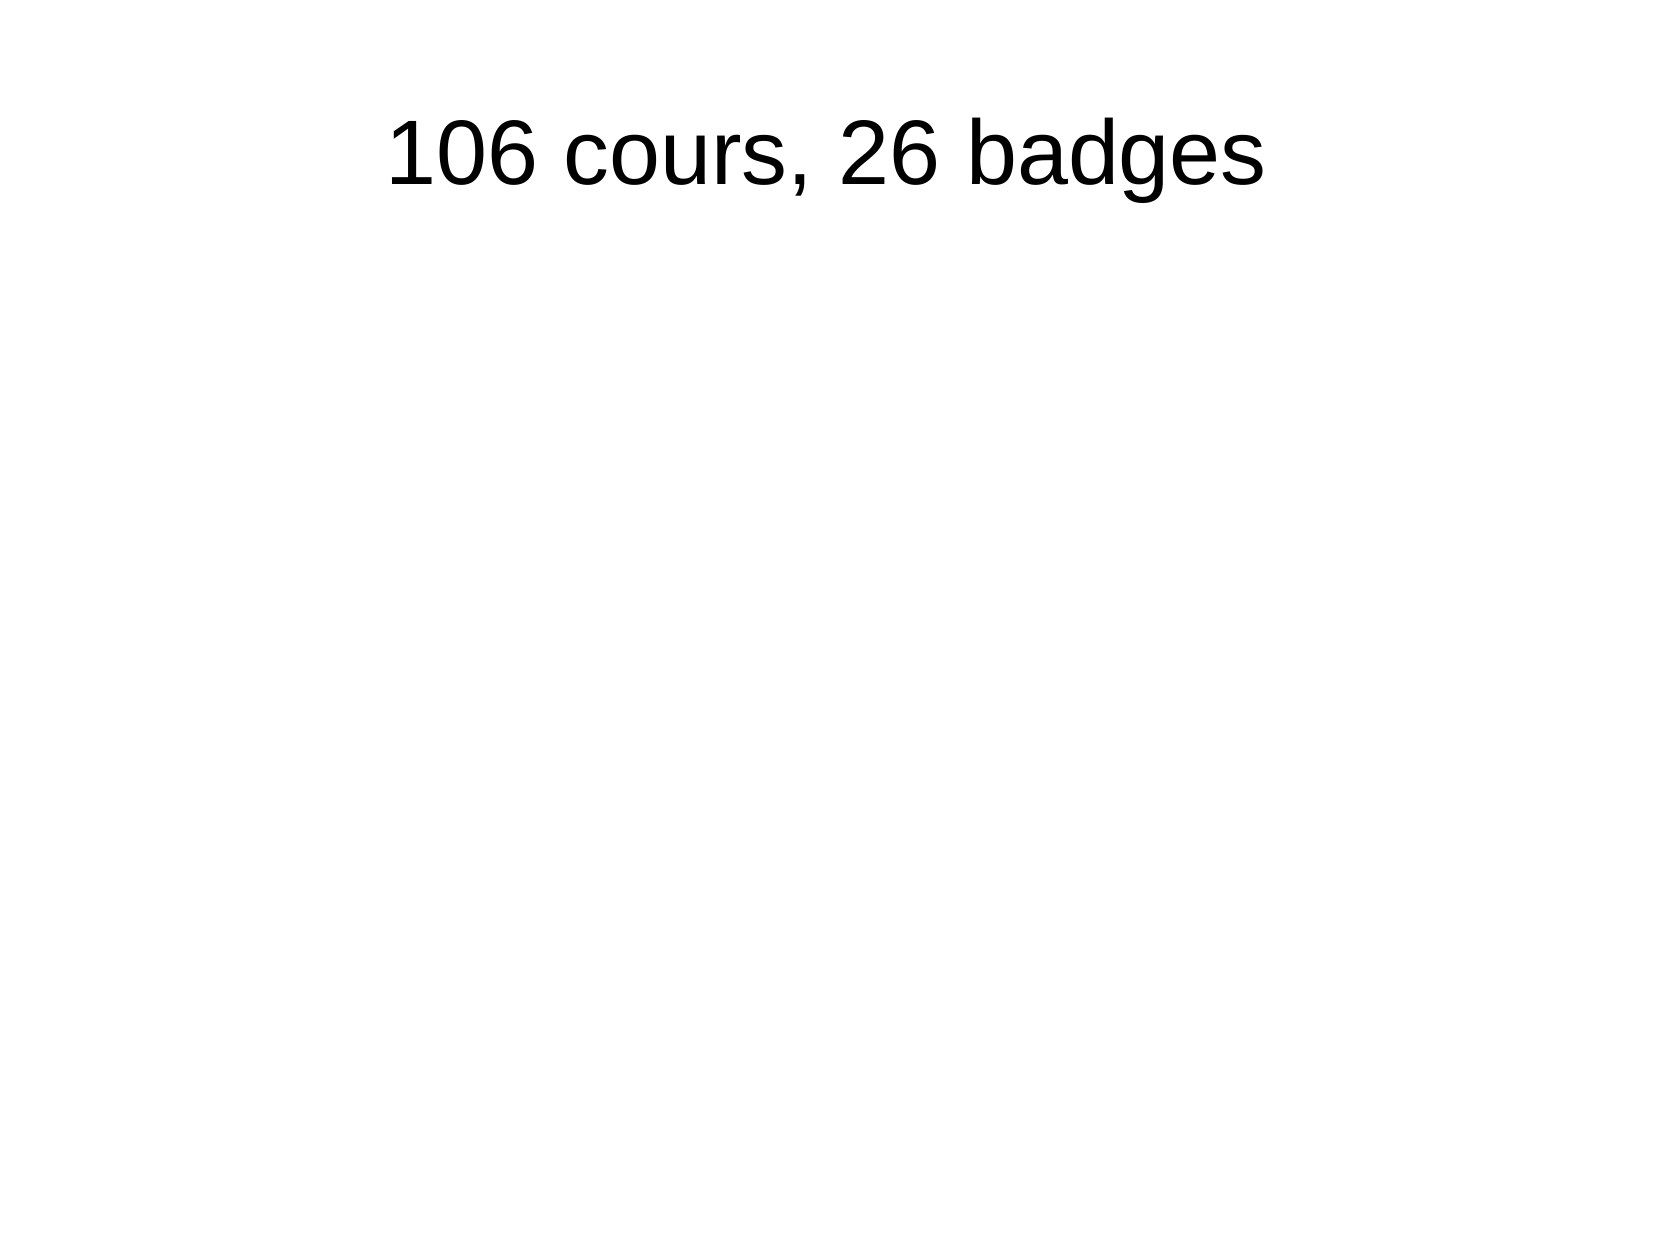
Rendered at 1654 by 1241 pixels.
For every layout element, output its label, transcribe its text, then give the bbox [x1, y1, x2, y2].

title 106 cours, 26 badges [82, 49, 1571, 257]
